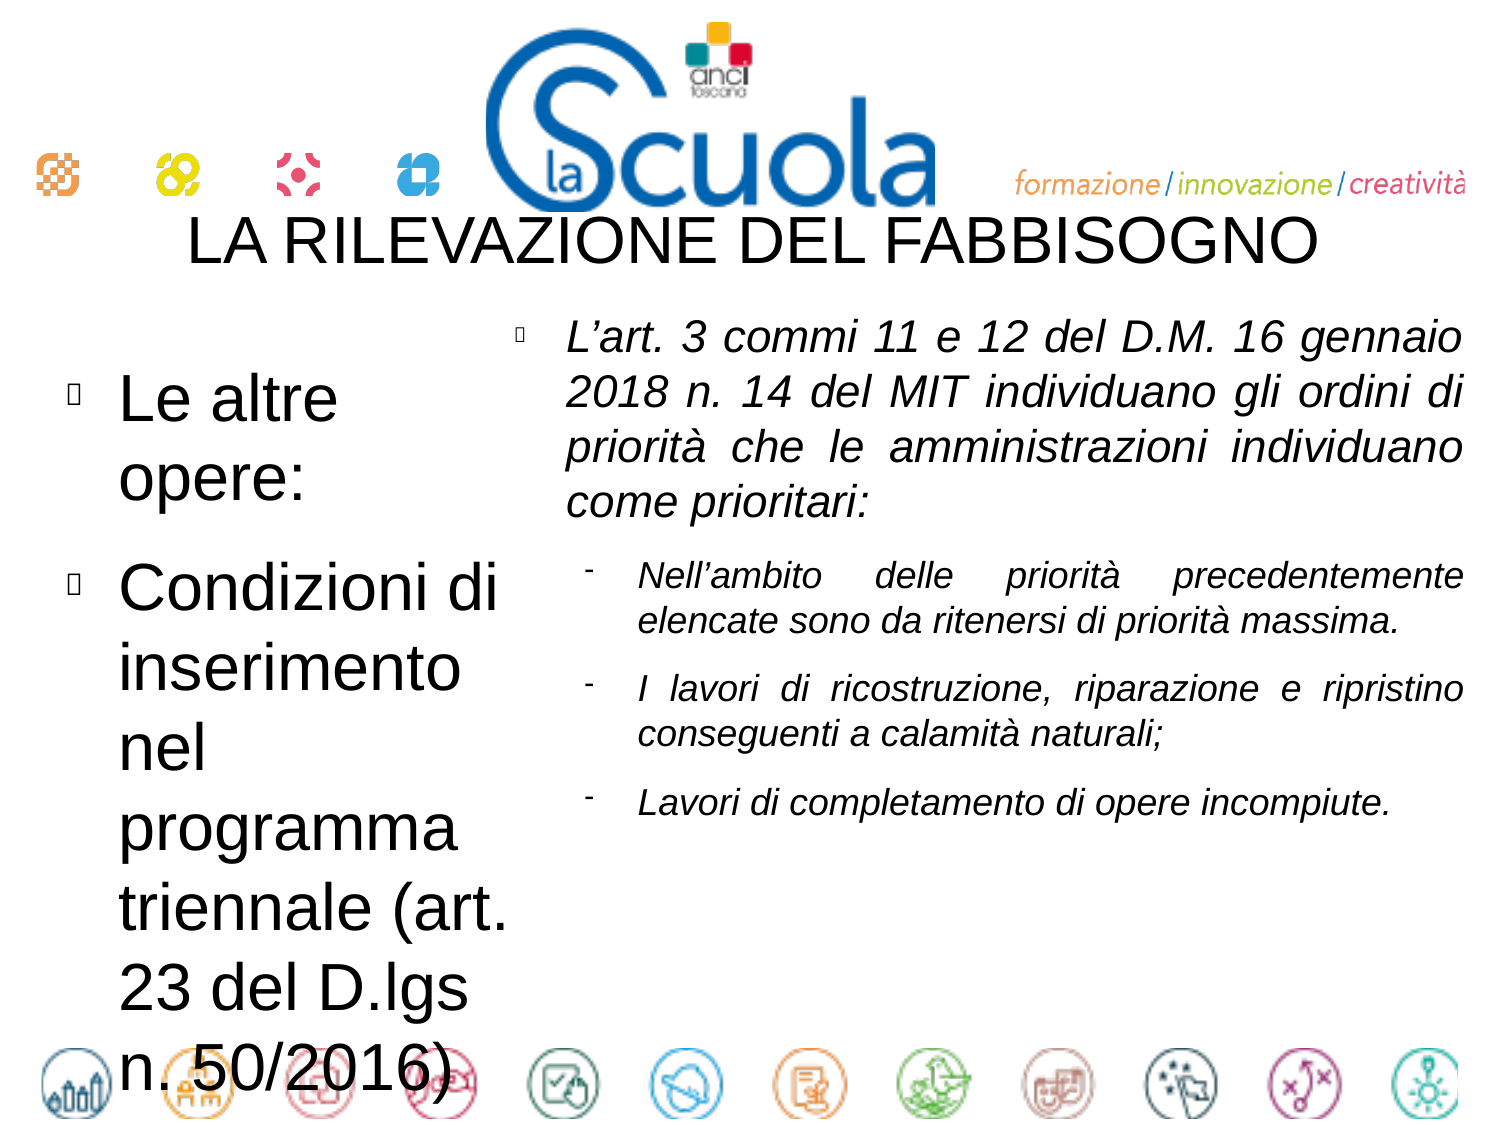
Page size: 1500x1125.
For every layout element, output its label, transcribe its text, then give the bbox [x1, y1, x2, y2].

text_box LA RILEVAZIONE DEL FABBISOGNO [79, 142, 1430, 331]
text_box Le altre opere: Condizioni di inserimento nel programma triennale (art. 23 del D.lgs n. 50/2016) [47, 354, 496, 957]
text_box L’art. 3 commi 11 e 12 del D.M. 16 gennaio 2018 n. 14 del MIT individuano gli ordini di priorità che le amministrazioni individuano come prioritari: Nell’ambito delle priorità precedentemente elencate sono da ritenersi di priorità massima. I lavori di ricostruzione, riparazione e ripristino conseguenti a calamità naturali; Lavori di completamento di opere incompiute. [496, 307, 1465, 1040]
